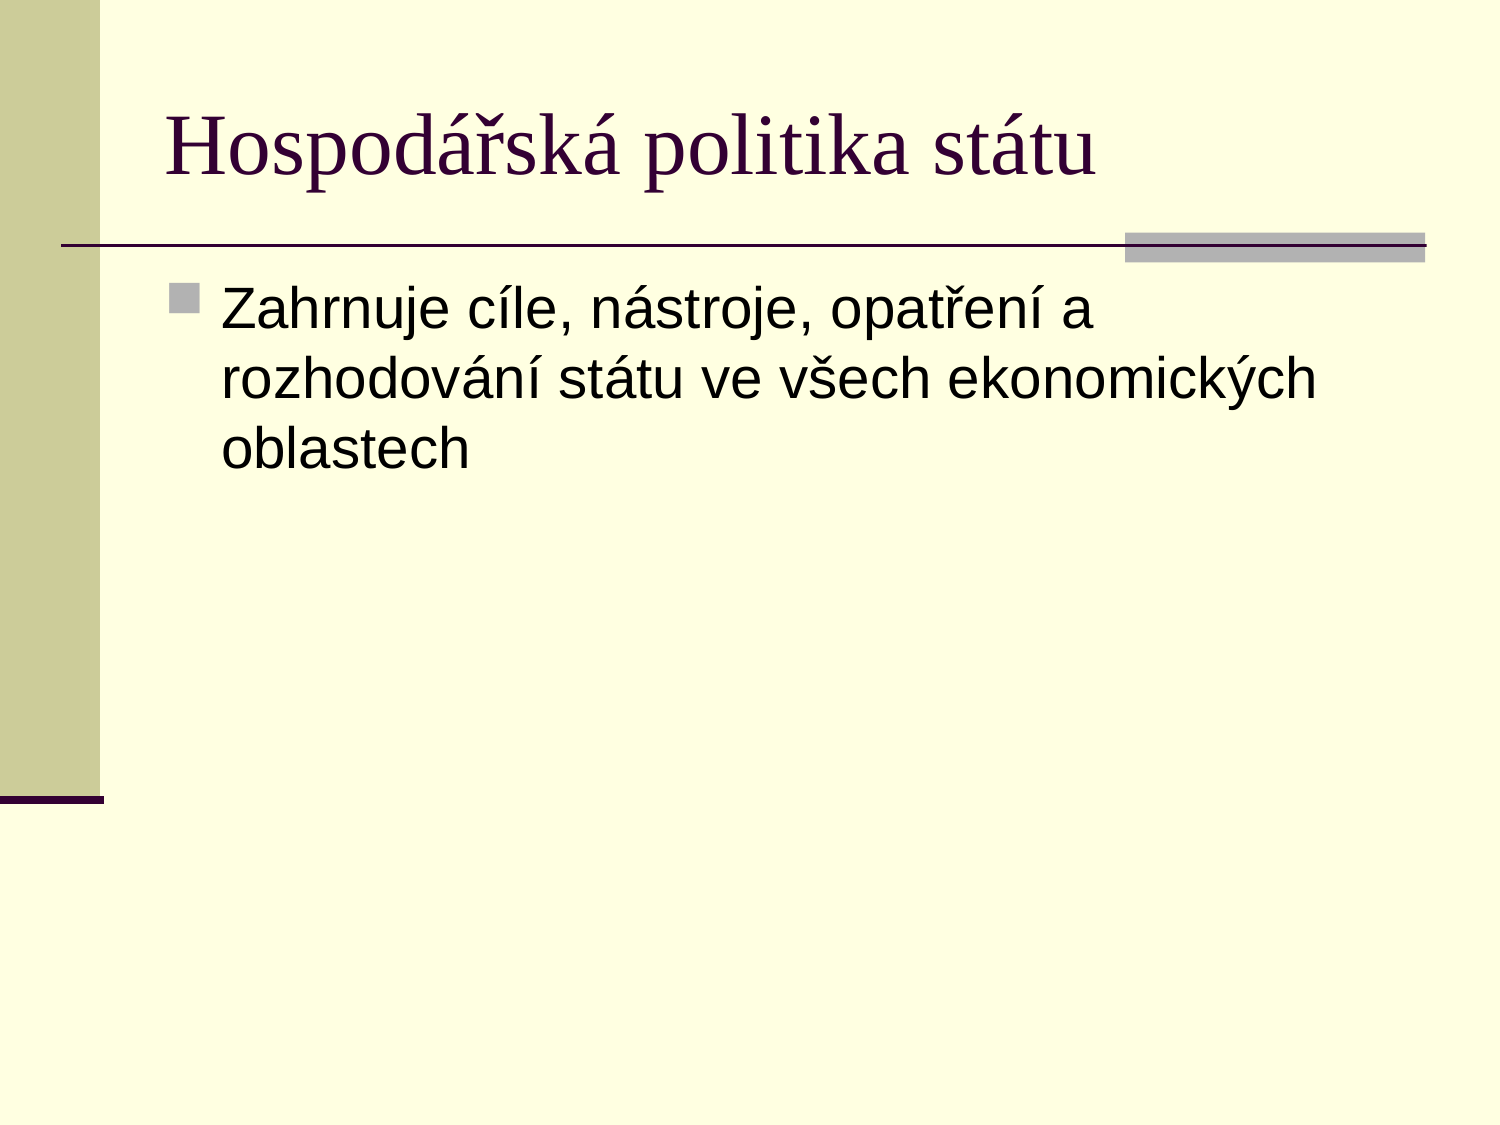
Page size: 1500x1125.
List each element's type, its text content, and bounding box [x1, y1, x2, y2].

title Hospodářská politika státu [150, 45, 1426, 234]
list Zahrnuje cíle, nástroje, opatření a rozhodování státu ve všech ekonomických oblastech [150, 262, 1426, 1006]
